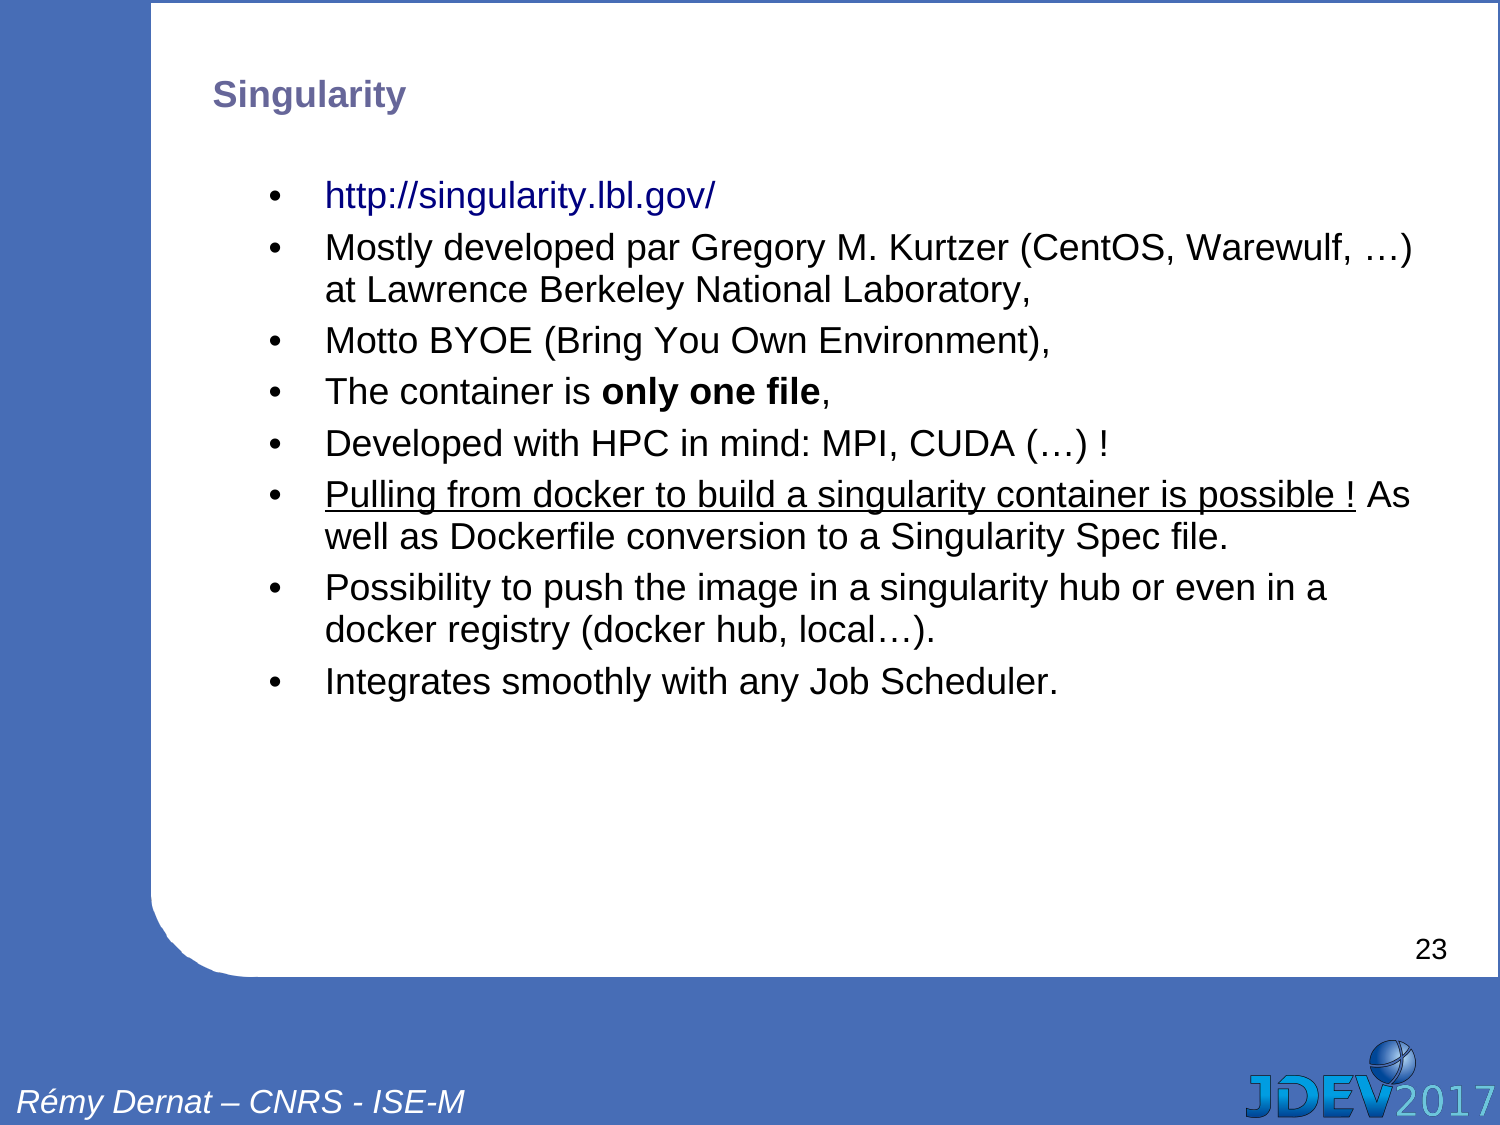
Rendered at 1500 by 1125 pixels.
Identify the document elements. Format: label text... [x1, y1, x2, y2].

list http://singularity.lbl.gov/ Mostly developed par Gregory M. Kurtzer (CentOS, Warewulf, …) at Lawrence Berkeley National Laboratory, Motto BYOE (Bring You Own Environment), The container is only one file, Developed with HPC in mind: MPI, CUDA (…) ! Pulling from docker to build a singularity container is possible ! As well as Dockerfile conversion to a Singularity Spec file. Possibility to push the image in a singularity hub or even in a docker registry (docker hub, local…). Integrates smoothly with any Job Scheduler. [212, 174, 1448, 828]
picture [0, 0, 1500, 1125]
text_box Rémy Dernat – CNRS - ISE-M [0, 1075, 488, 1125]
title Singularity [212, 24, 1447, 164]
